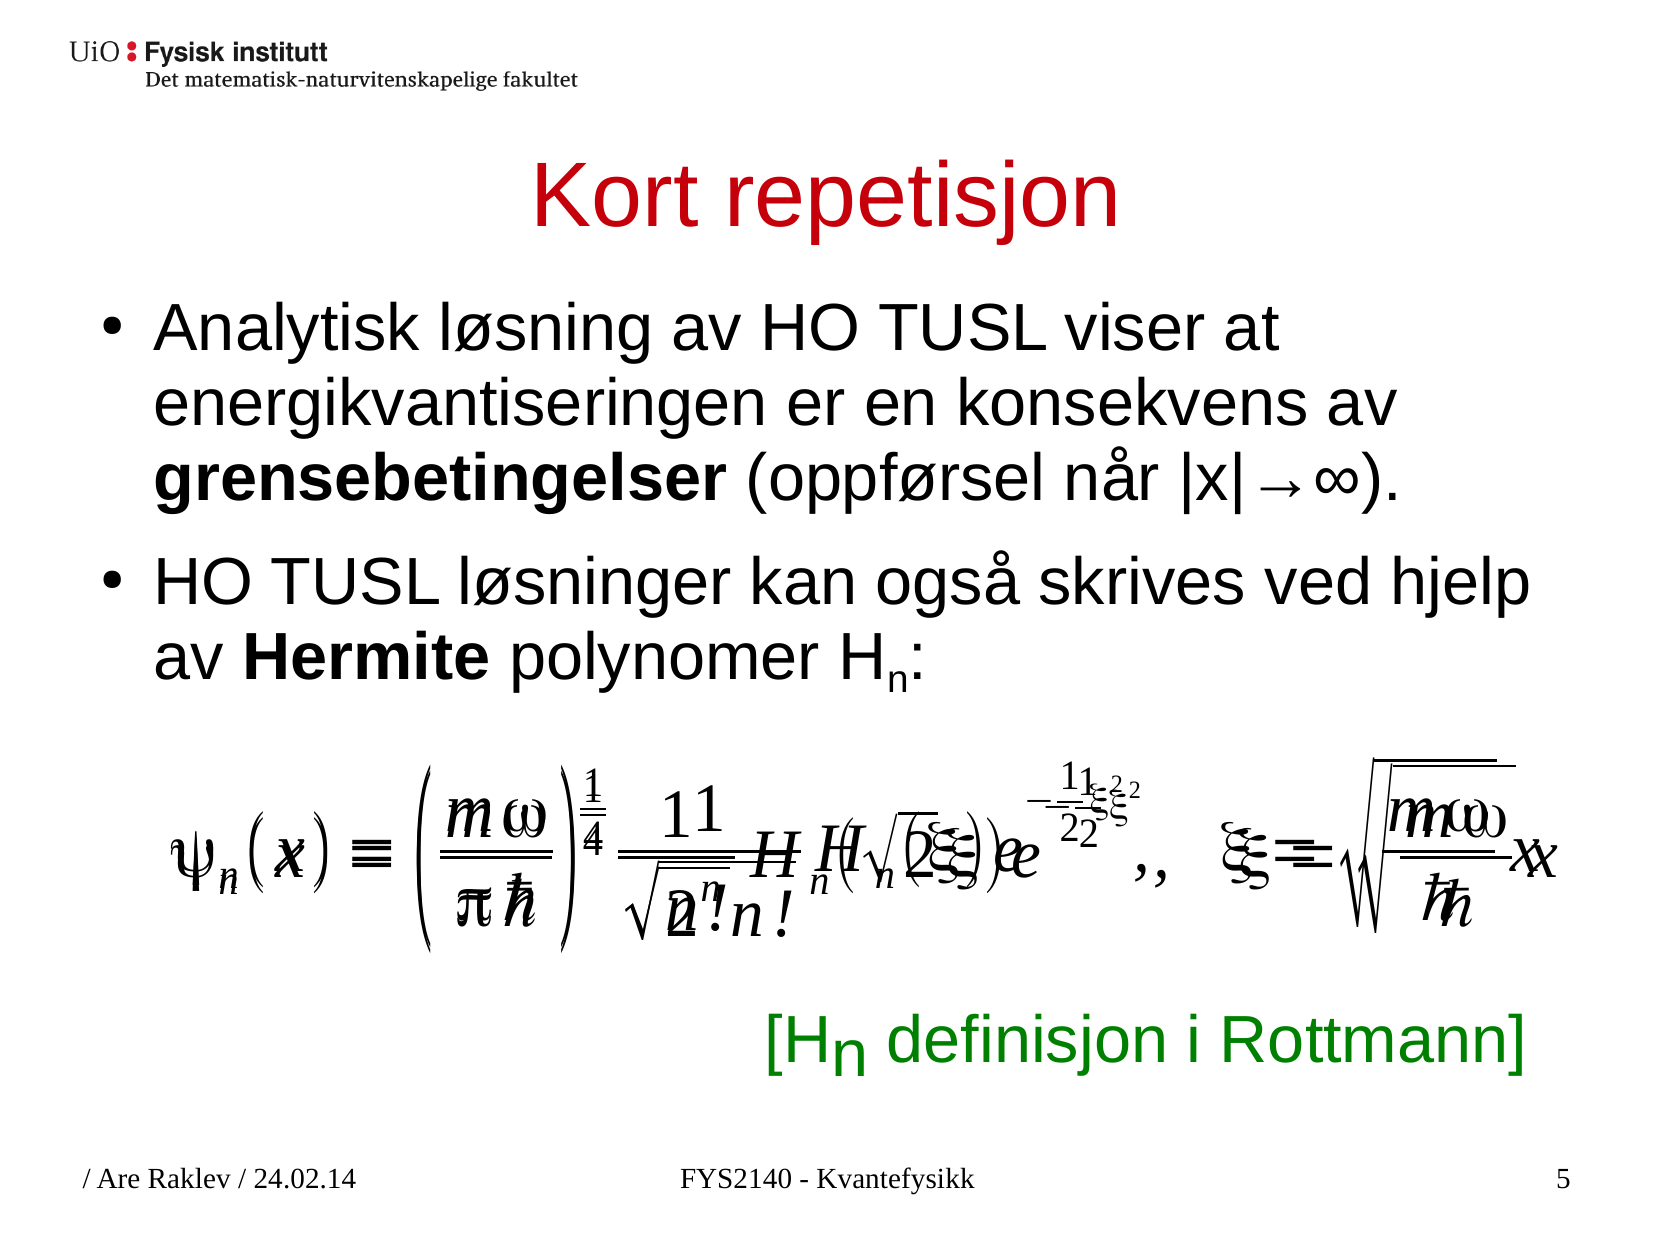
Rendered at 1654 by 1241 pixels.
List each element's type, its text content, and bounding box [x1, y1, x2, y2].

chart [162, 752, 1564, 958]
picture [68, 37, 581, 93]
text_box [Hn definisjon i Rottmann] [750, 994, 1576, 1098]
list Analytisk løsning av HO TUSL viser at energikvantiseringen er en konsekvens av grensebetingelser (oppførsel når |x|→∞). HO TUSL løsninger kan også skrives ved hjelp av Hermite polynomer Hn: [82, 290, 1576, 1094]
title Kort repetisjon [82, 90, 1571, 290]
